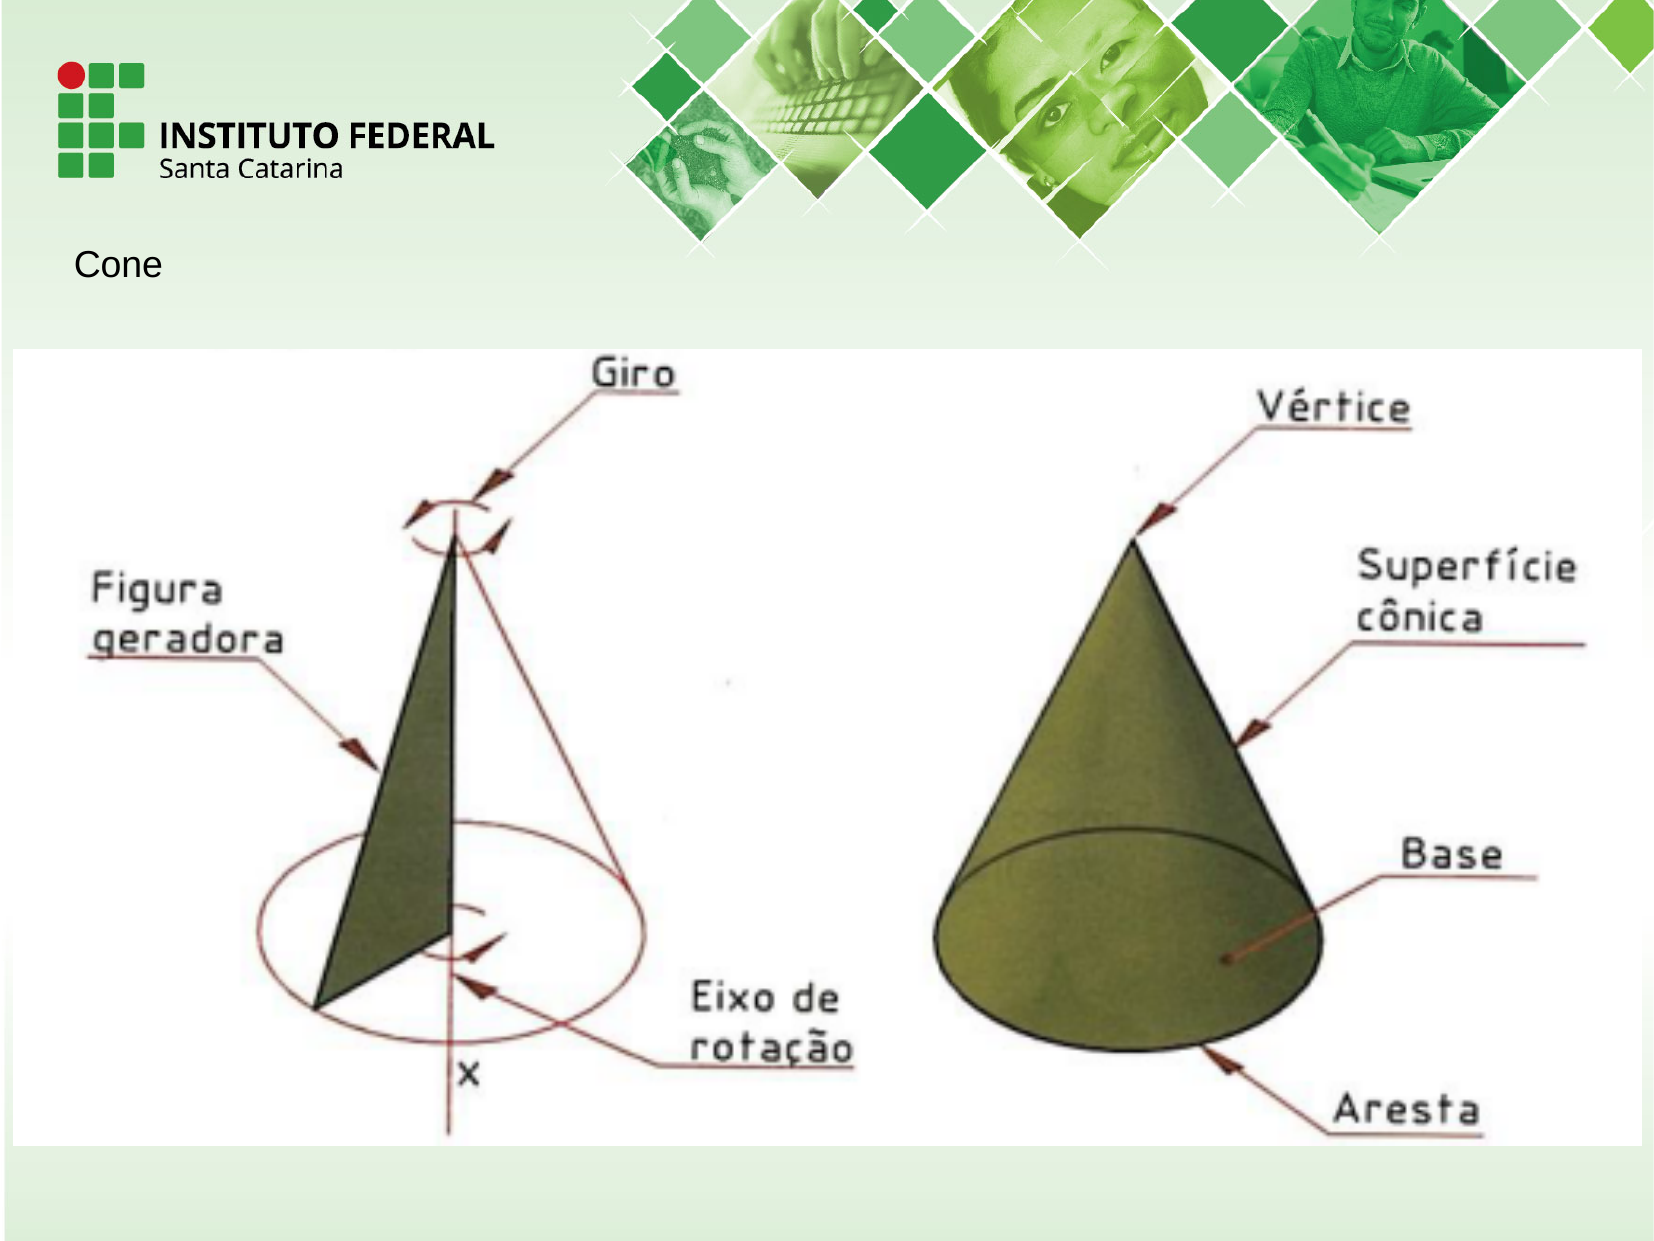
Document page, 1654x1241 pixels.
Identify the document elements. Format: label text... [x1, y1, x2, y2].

picture [1, 0, 1654, 1241]
text_box Cone [59, 236, 1063, 294]
